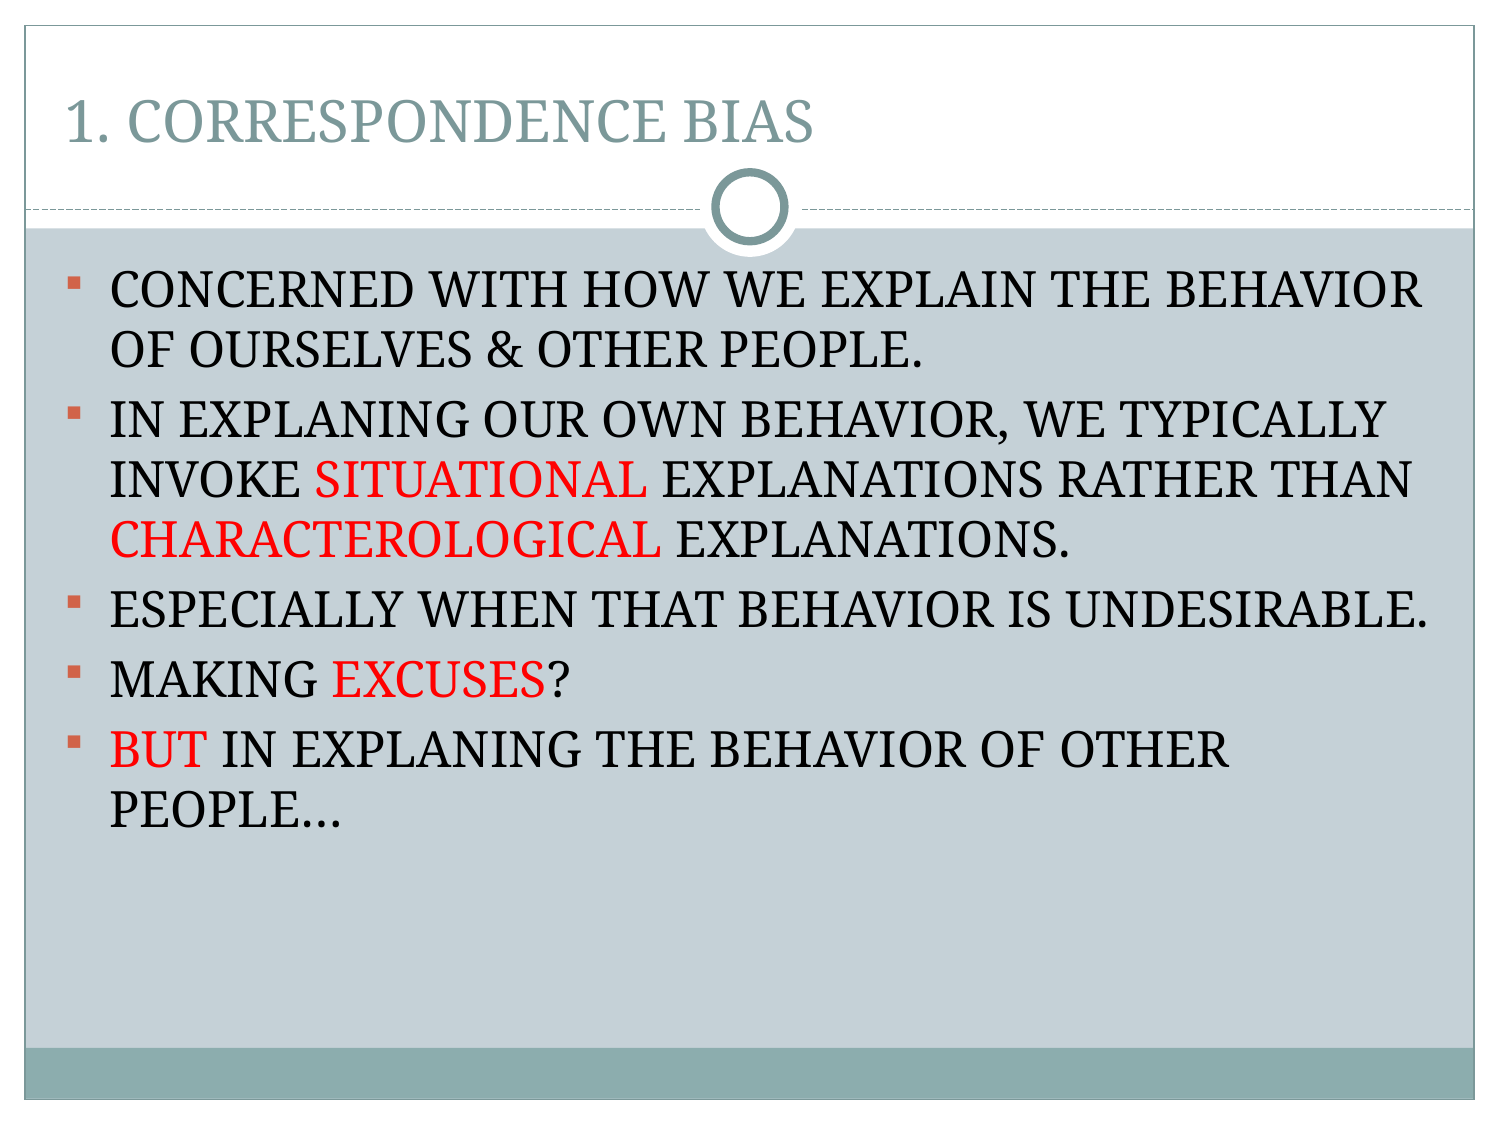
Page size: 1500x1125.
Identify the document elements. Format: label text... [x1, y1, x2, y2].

list CONCERNED WITH HOW WE EXPLAIN THE BEHAVIOR OF OURSELVES & OTHER PEOPLE. IN EXPLANING OUR OWN BEHAVIOR, WE TYPICALLY INVOKE SITUATIONAL EXPLANATIONS RATHER THAN CHARACTEROLOGICAL EXPLANATIONS. ESPECIALLY WHEN THAT BEHAVIOR IS UNDESIRABLE. MAKING EXCUSES? BUT IN EXPLANING THE BEHAVIOR OF OTHER PEOPLE… [49, 250, 1445, 1001]
title 1. CORRESPONDENCE BIAS [49, 37, 1450, 162]
